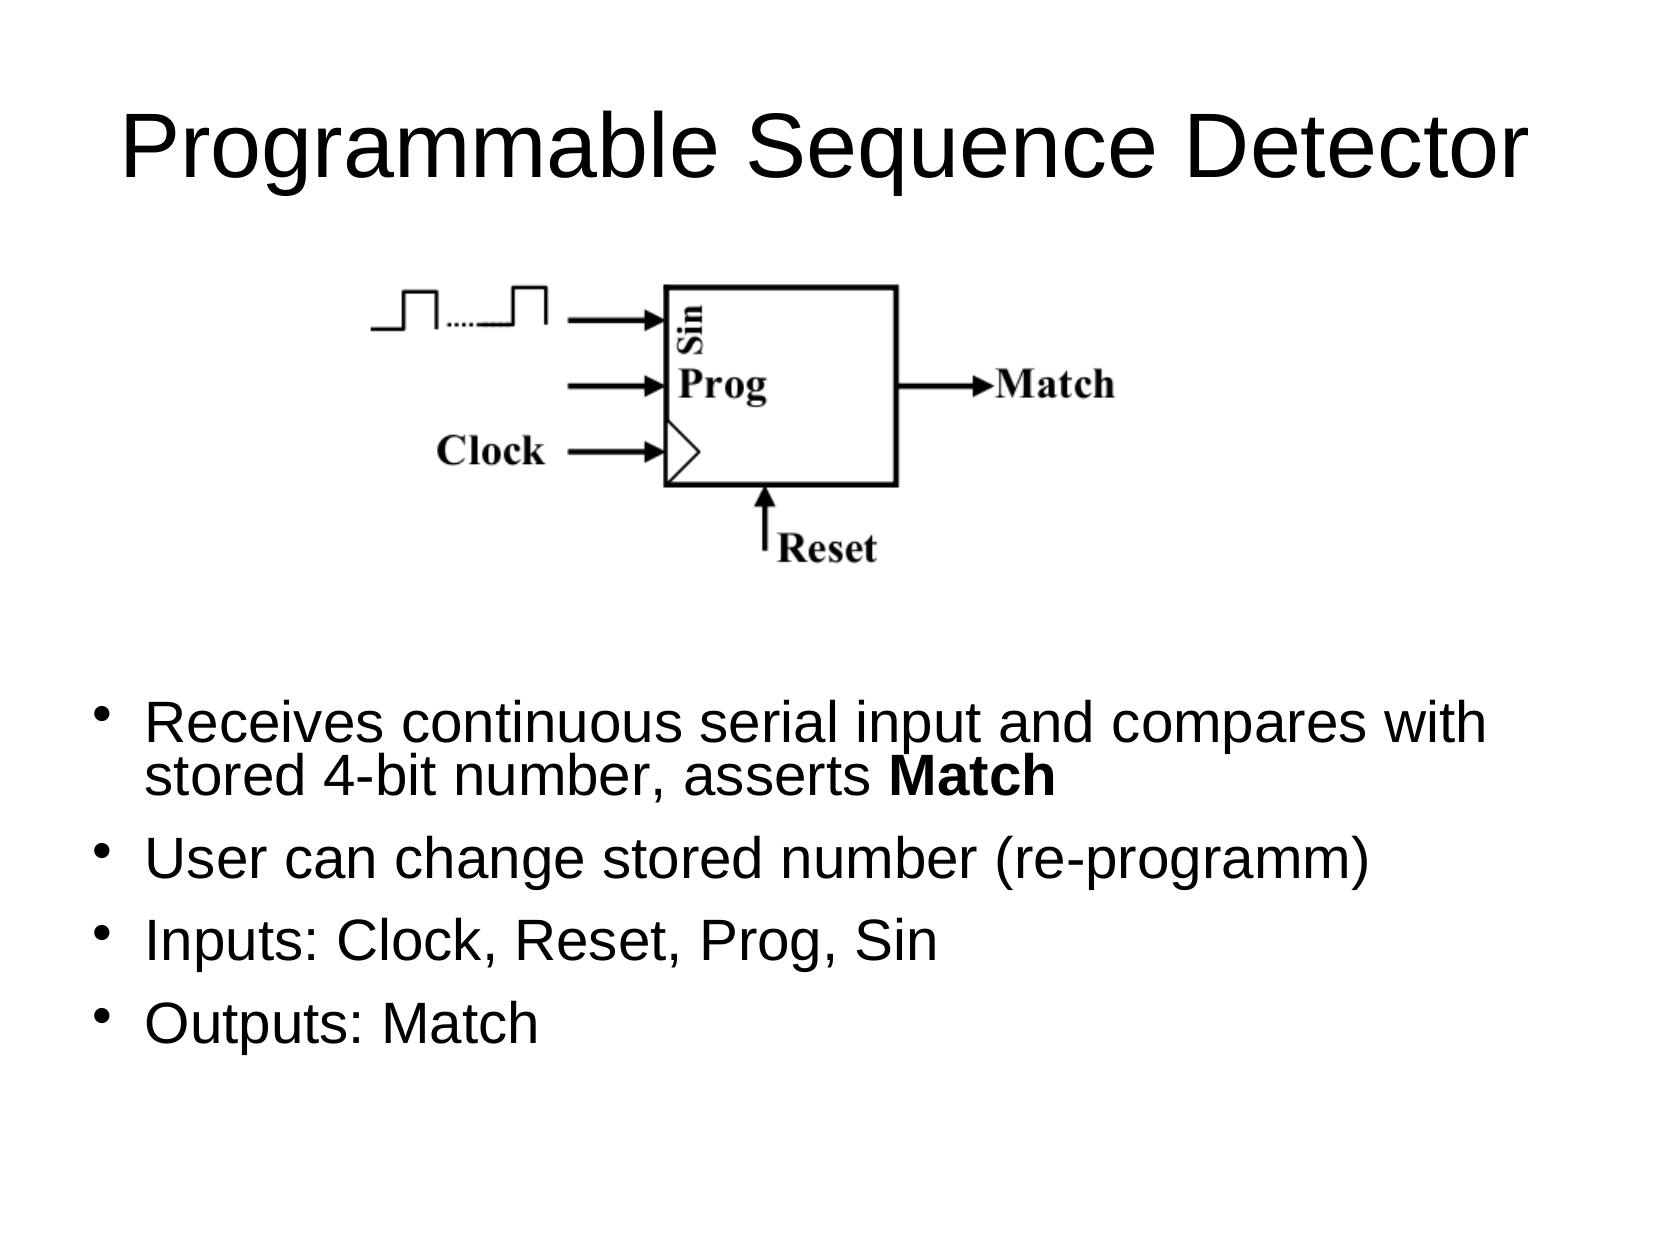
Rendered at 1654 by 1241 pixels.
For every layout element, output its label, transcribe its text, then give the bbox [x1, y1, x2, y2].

list Receives continuous serial input and compares with stored 4-bit number, asserts Match User can change stored number (re-programm) Inputs: Clock, Reset, Prog, Sin Outputs: Match [75, 600, 1562, 1038]
title Programmable Sequence Detector [82, 49, 1570, 256]
picture [337, 232, 1216, 588]
